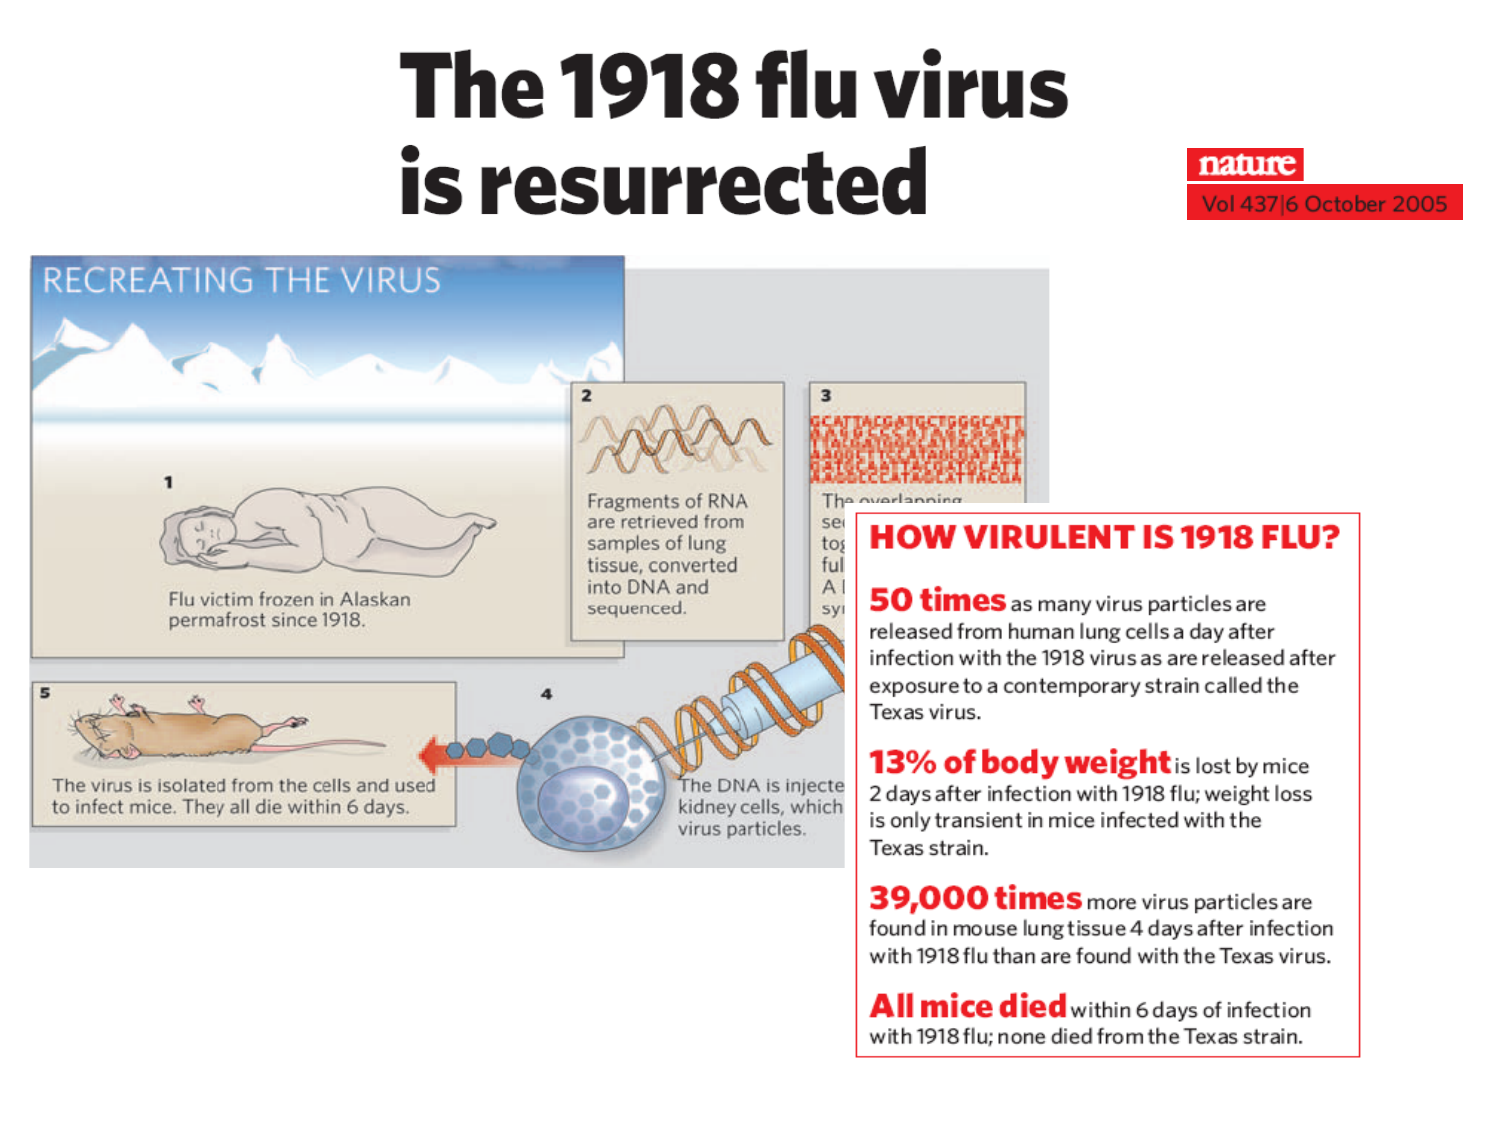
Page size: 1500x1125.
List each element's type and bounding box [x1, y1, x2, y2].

picture [1187, 148, 1304, 181]
picture [383, 42, 1080, 235]
picture [29, 255, 1369, 1064]
picture [1187, 184, 1463, 220]
